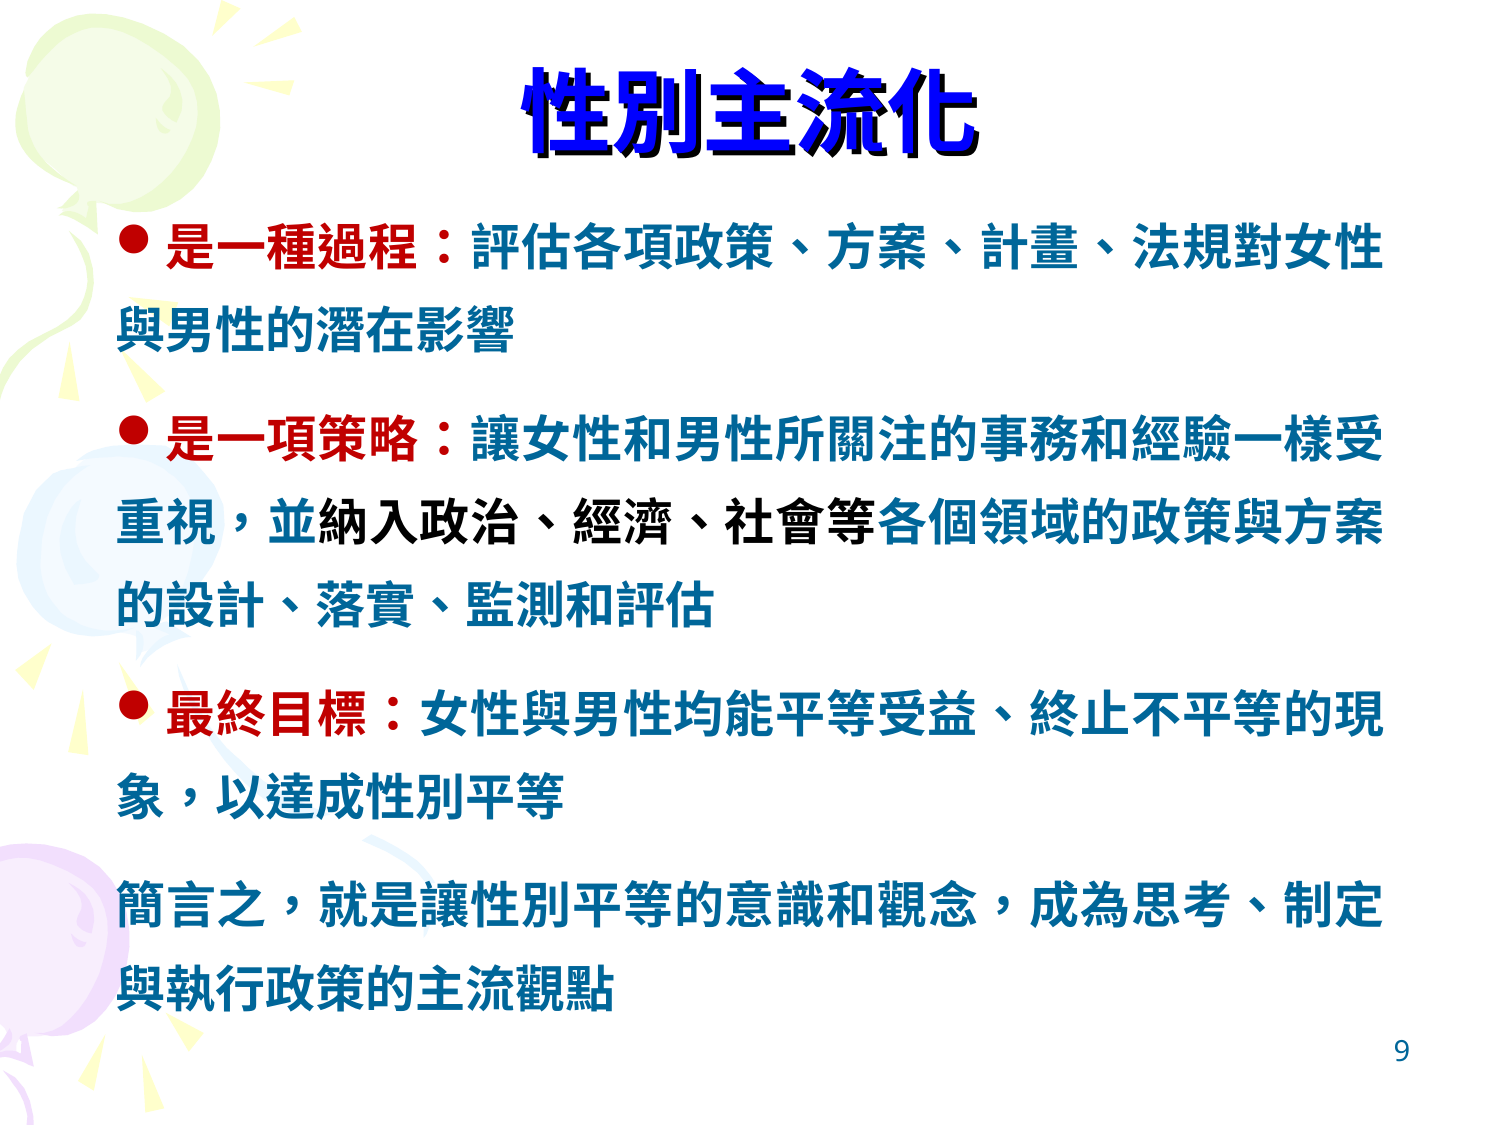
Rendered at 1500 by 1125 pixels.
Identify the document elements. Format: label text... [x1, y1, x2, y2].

text_box <編號> [1074, 1024, 1426, 1100]
list 是一種過程：評估各項政策、方案、計畫、法規對女性與男性的潛在影響 是一項策略：讓女性和男性所關注的事務和經驗一樣受重視，並納入政治、經濟、社會等各個領域的政策與方案的設計、落實、監測和評估 最終目標：女性與男性均能平等受益、終止不平等的現象，以達成性別平等 簡言之，就是讓性別平等的意識和觀念，成為思考、制定與執行政策的主流觀點 [100, 184, 1400, 1035]
title 性別主流化 [72, 54, 1426, 173]
